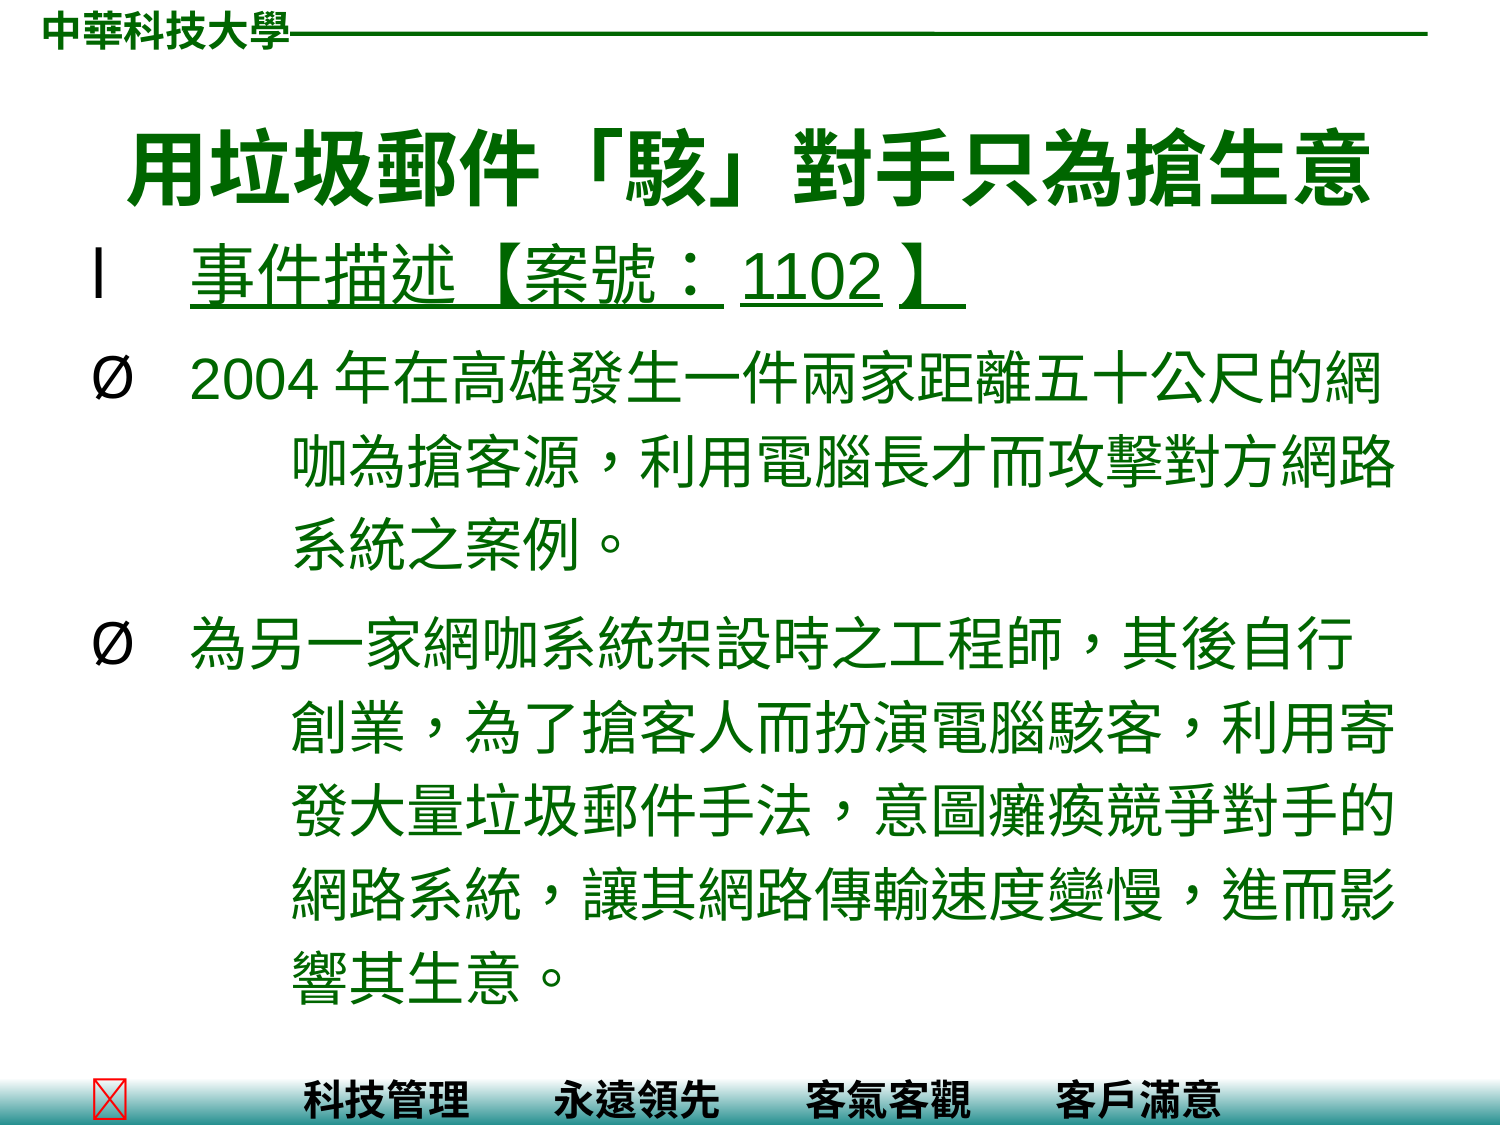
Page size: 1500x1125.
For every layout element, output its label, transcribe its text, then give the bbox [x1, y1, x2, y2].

title 用垃圾郵件「駭」對手只為搶生意 [75, 99, 1426, 224]
list 事件描述【案號：1102】 2004年在高雄發生一件兩家距離五十公尺的網咖為搶客源，利用電腦長才而攻擊對方網路系統之案例。 為另一家網咖系統架設時之工程師，其後自行創業，為了搶客人而扮演電腦駭客，利用寄發大量垃圾郵件手法，意圖癱瘓競爭對手的網路系統，讓其網路傳輸速度變慢，進而影響其生意。 [75, 224, 1426, 1051]
